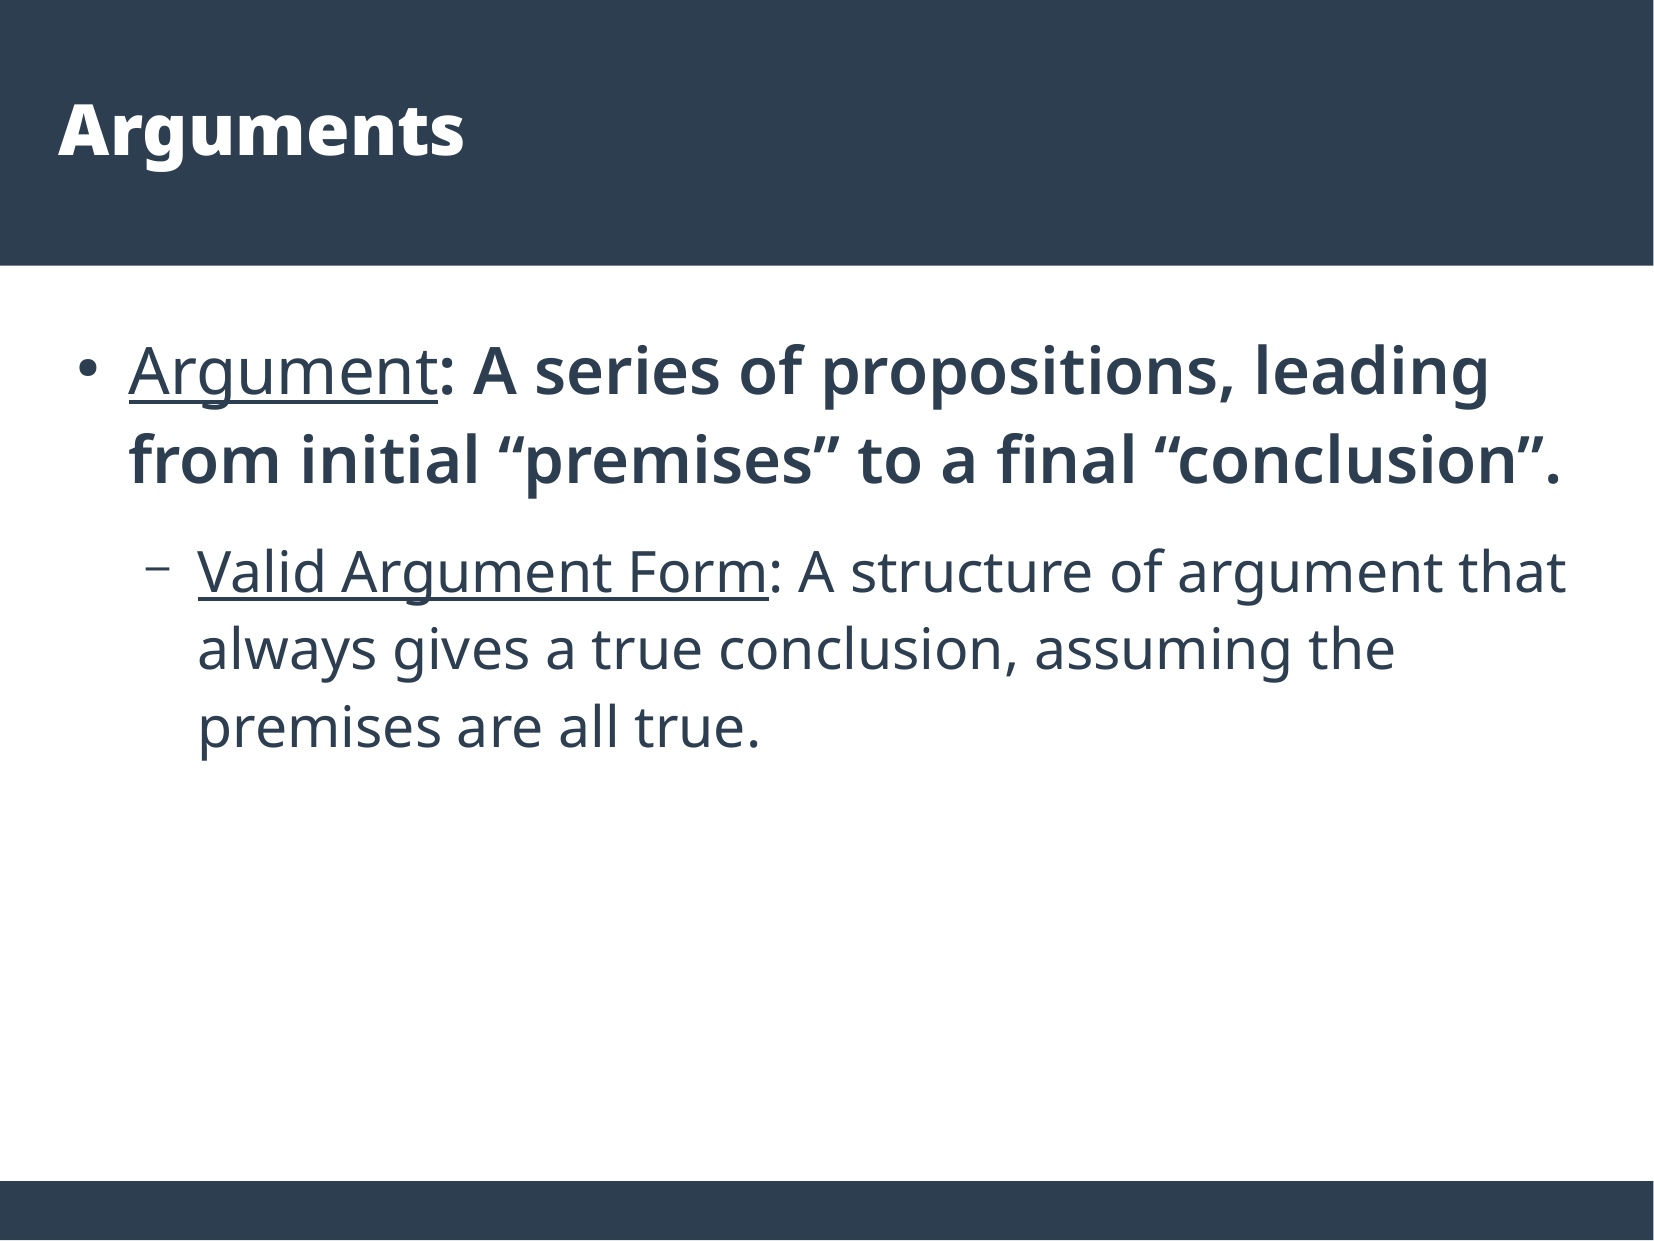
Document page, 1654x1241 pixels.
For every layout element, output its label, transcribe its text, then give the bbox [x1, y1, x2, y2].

title Arguments [59, 49, 1595, 207]
list Argument: A series of propositions, leading from initial “premises” to a final “conclusion”. Valid Argument Form: A structure of argument that always gives a true conclusion, assuming the premises are all true. [59, 324, 1595, 796]
